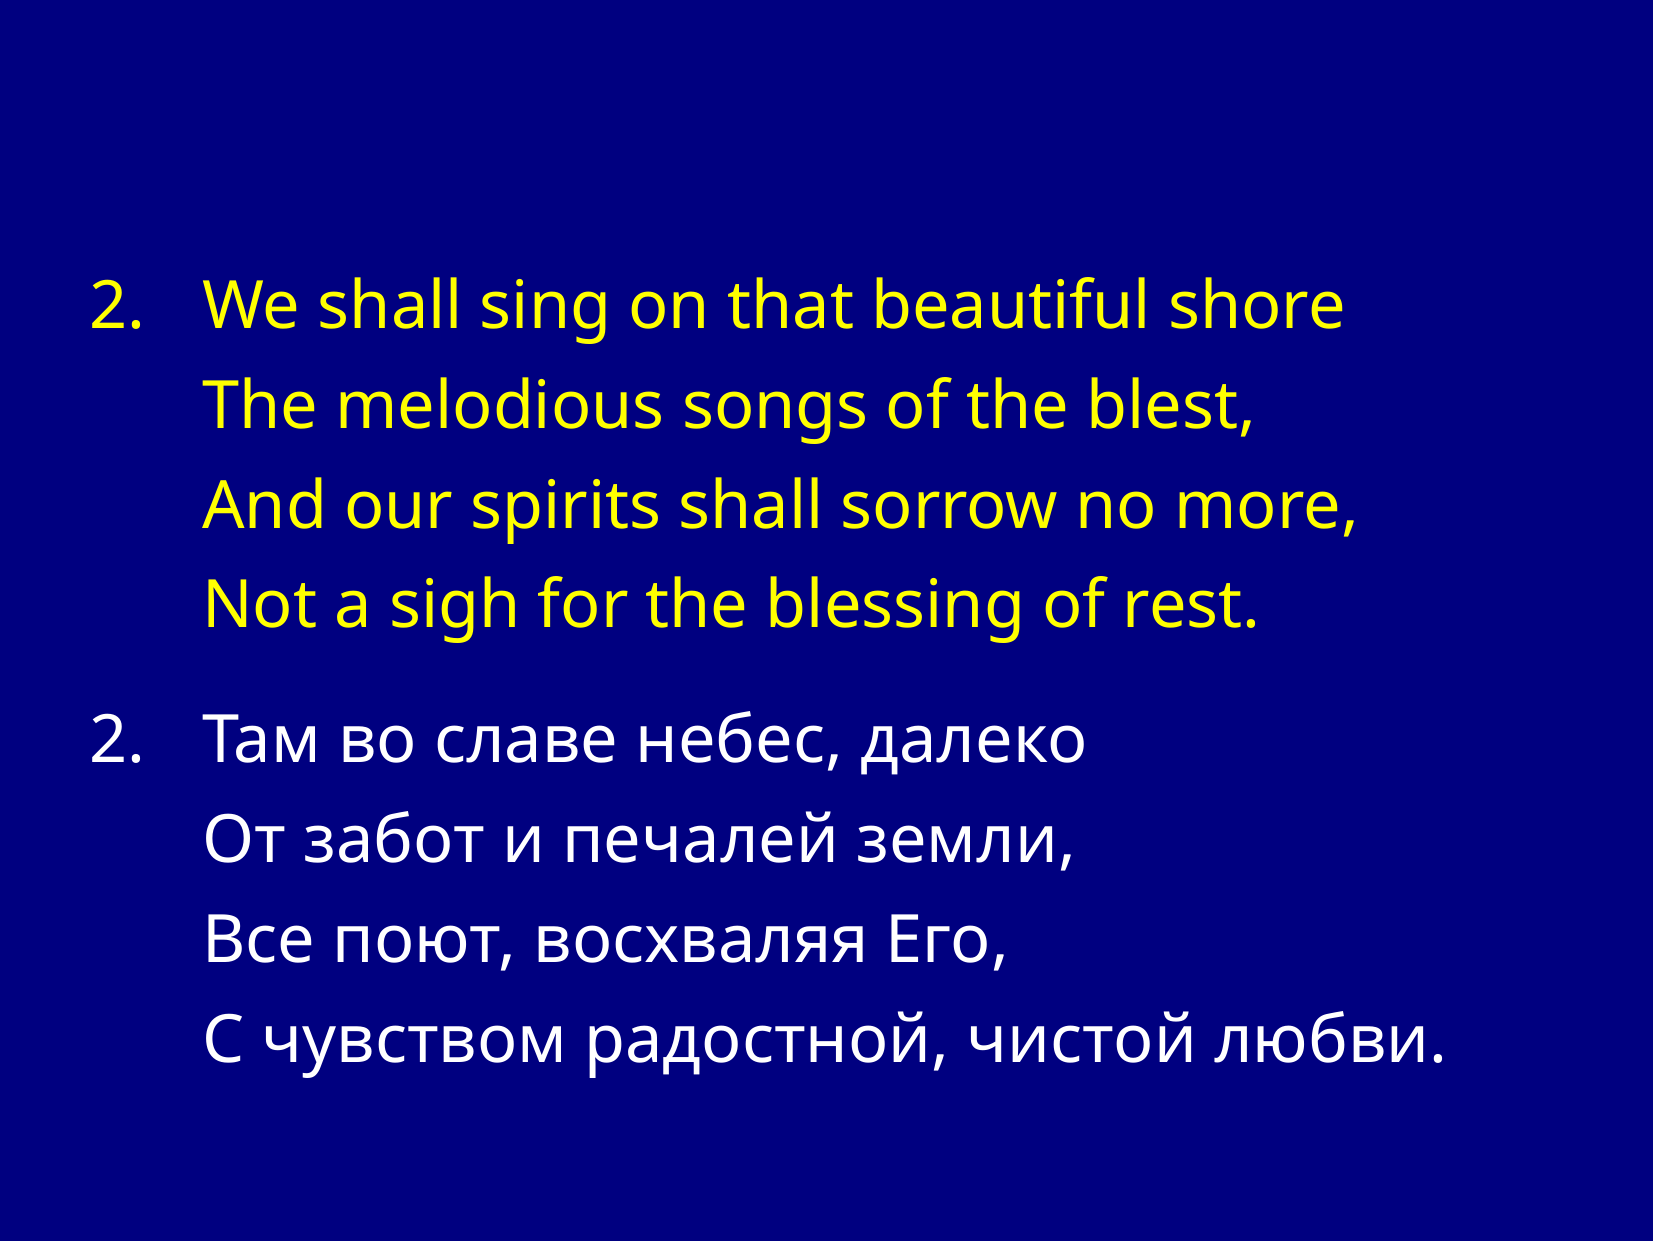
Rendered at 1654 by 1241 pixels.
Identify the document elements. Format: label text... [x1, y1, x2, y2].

text_box 2. Там во славе небес, далеко От забот и печалей земли, Все поют, восхваляя Его, С чувством радостной, чистой любви. [75, 675, 1576, 1163]
text_box 2. We shall sing on that beautiful shore The melodious songs of the blest, And our spirits shall sorrow no more, Not a sigh for the blessing of rest. [75, 150, 1576, 638]
